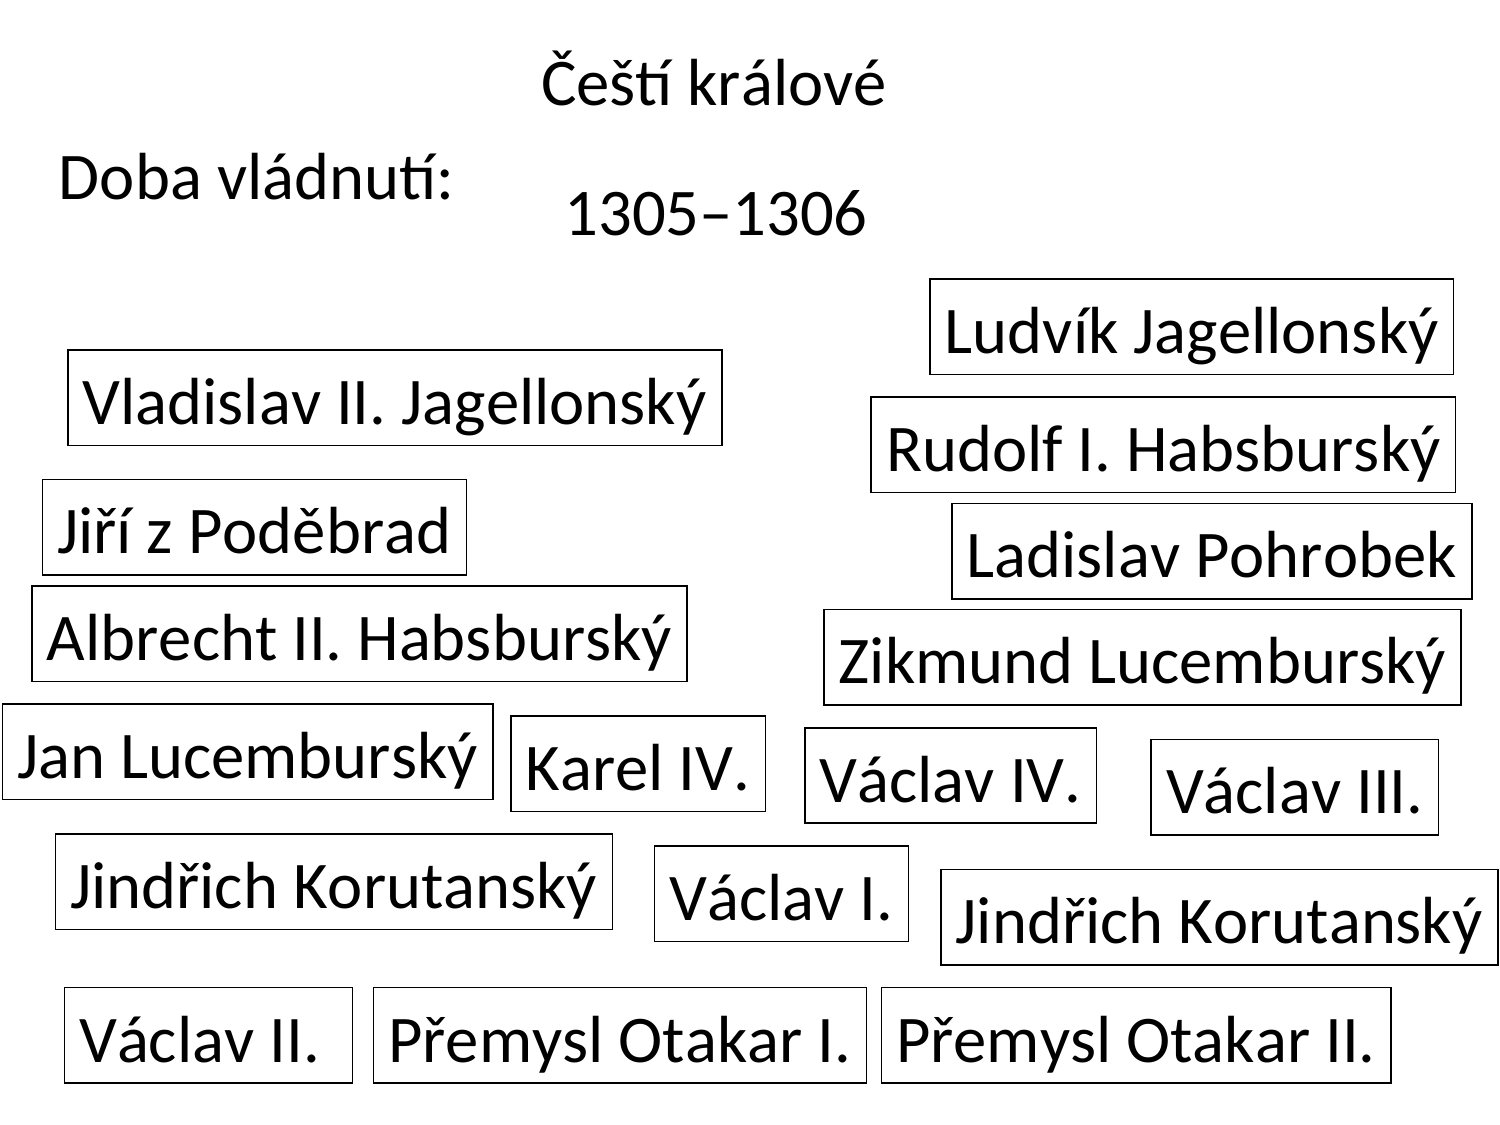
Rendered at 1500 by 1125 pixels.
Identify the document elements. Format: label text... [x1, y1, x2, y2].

text_box Rudolf I. Habsburský [871, 397, 1456, 493]
text_box 1305–1306 [549, 160, 883, 257]
text_box Václav I. [654, 846, 909, 942]
text_box Albrecht II. Habsburský [32, 586, 687, 682]
text_box Václav III. [1151, 739, 1439, 835]
text_box Jindřich Korutanský [55, 834, 613, 930]
text_box Ladislav Pohrobek [951, 503, 1473, 599]
text_box Zikmund Lucemburský [824, 609, 1462, 706]
text_box Doba vládnutí: [44, 125, 470, 221]
text_box Přemysl Otakar II. [881, 987, 1392, 1084]
text_box Přemysl Otakar I. [373, 987, 867, 1084]
text_box Vladislav II. Jagellonský [68, 349, 722, 446]
text_box Ludvík Jagellonský [929, 278, 1454, 375]
text_box Jindřich Korutanský [940, 869, 1498, 965]
text_box Jan Lucemburský [2, 704, 493, 800]
text_box Václav II. [64, 987, 353, 1084]
text_box Čeští králové [526, 30, 903, 127]
text_box Jiří z Poděbrad [42, 479, 467, 576]
text_box Karel IV. [510, 716, 766, 812]
text_box Václav IV. [805, 727, 1097, 824]
